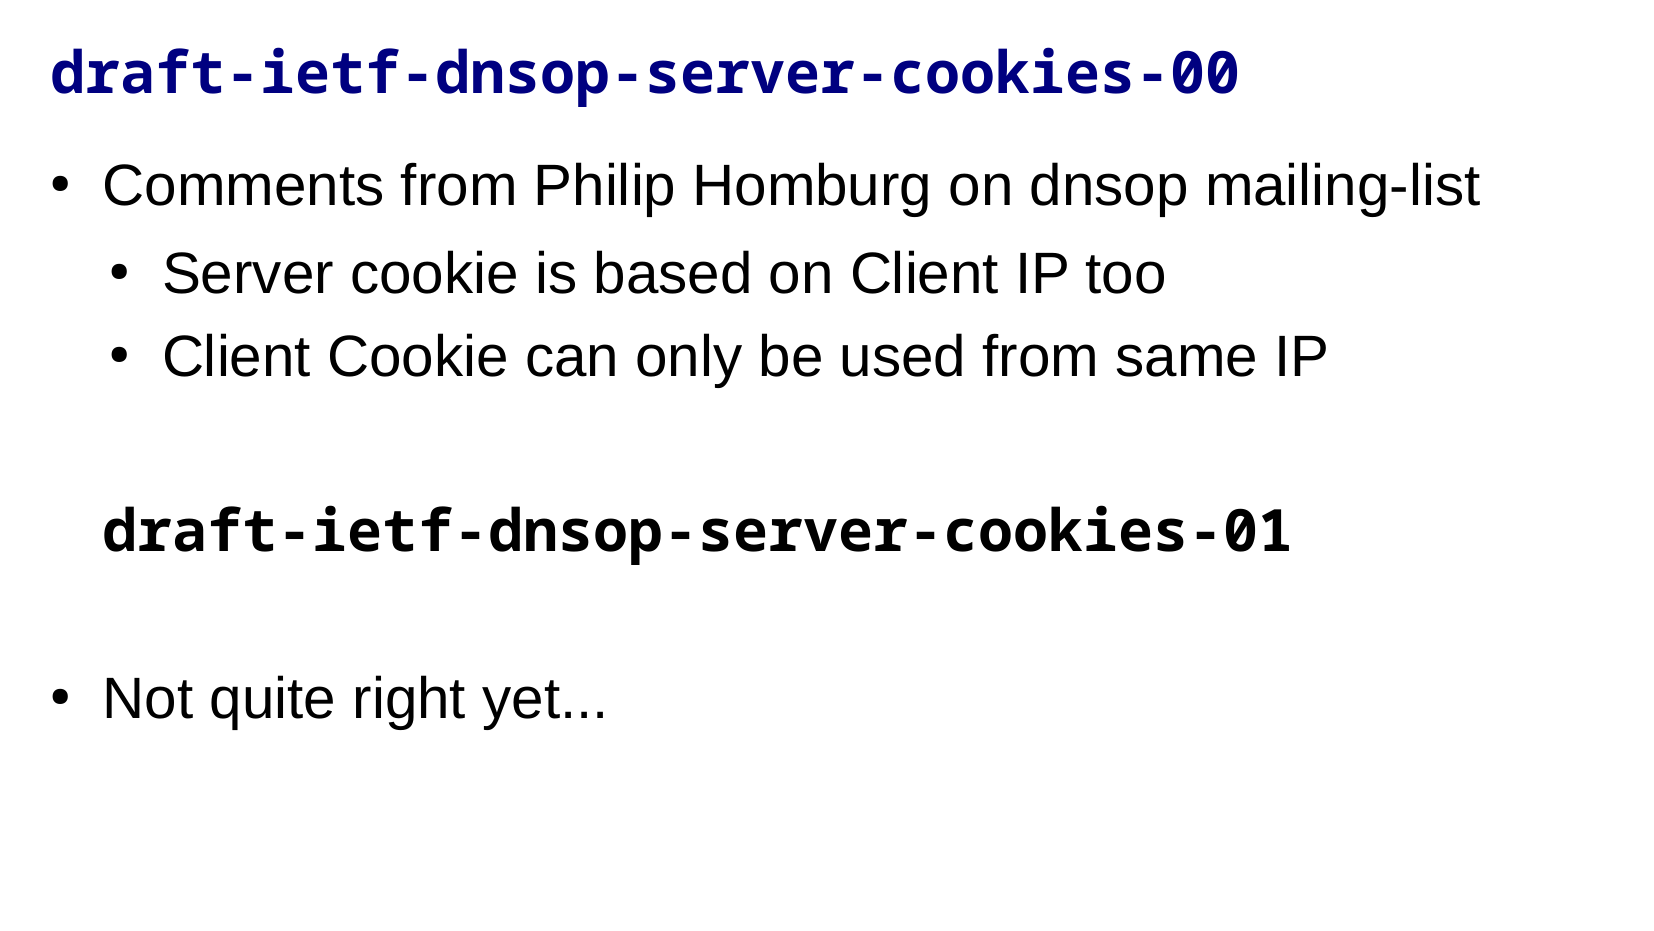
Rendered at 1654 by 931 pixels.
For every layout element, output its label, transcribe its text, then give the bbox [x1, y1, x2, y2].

list Comments from Philip Homburg on dnsop mailing-list Server cookie is based on Client IP too Client Cookie can only be used from same IP draft-ietf-dnsop-server-cookies-01 Not quite right yet... [32, 152, 1630, 910]
text_box draft-ietf-dnsop-server-cookies-00 [35, 23, 1607, 119]
